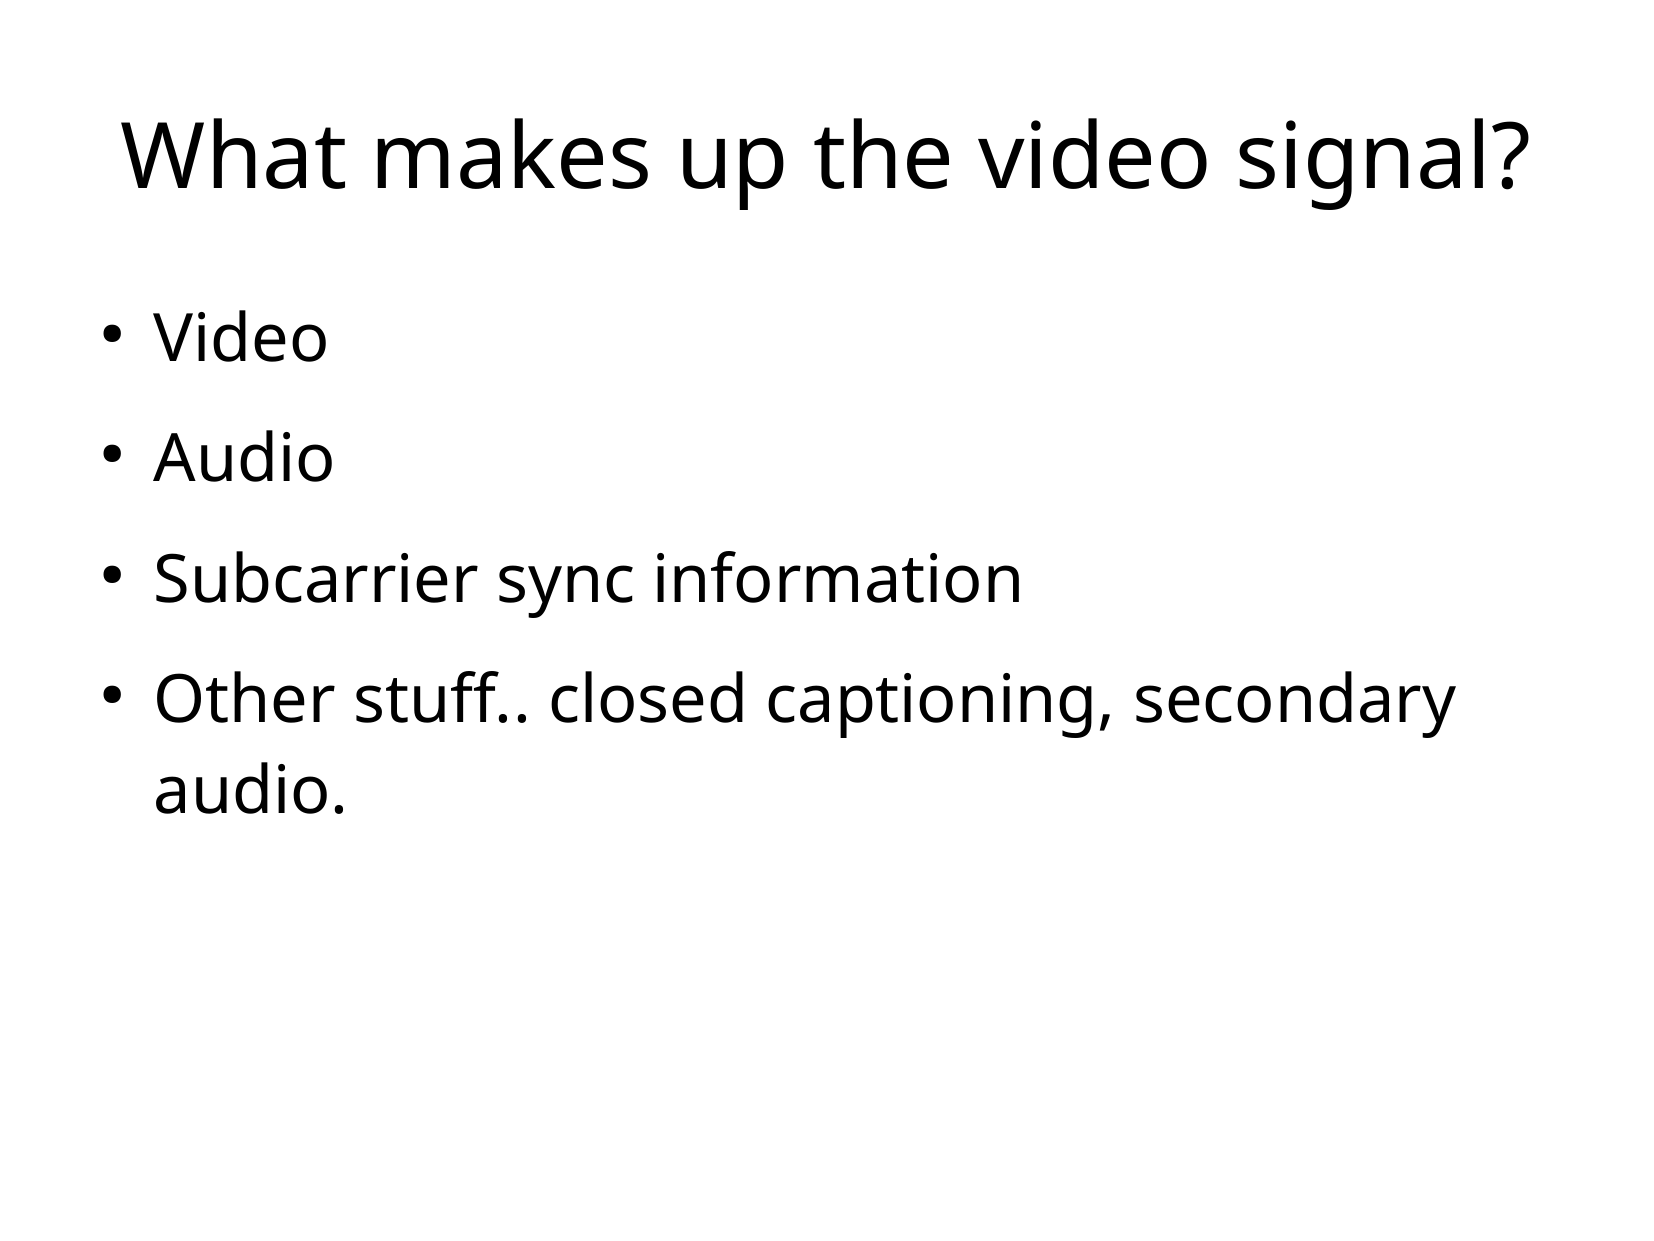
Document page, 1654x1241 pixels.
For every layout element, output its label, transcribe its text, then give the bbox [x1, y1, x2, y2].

title What makes up the video signal? [82, 56, 1571, 250]
list Video Audio Subcarrier sync information Other stuff.. closed captioning, secondary audio. [82, 290, 1571, 1094]
